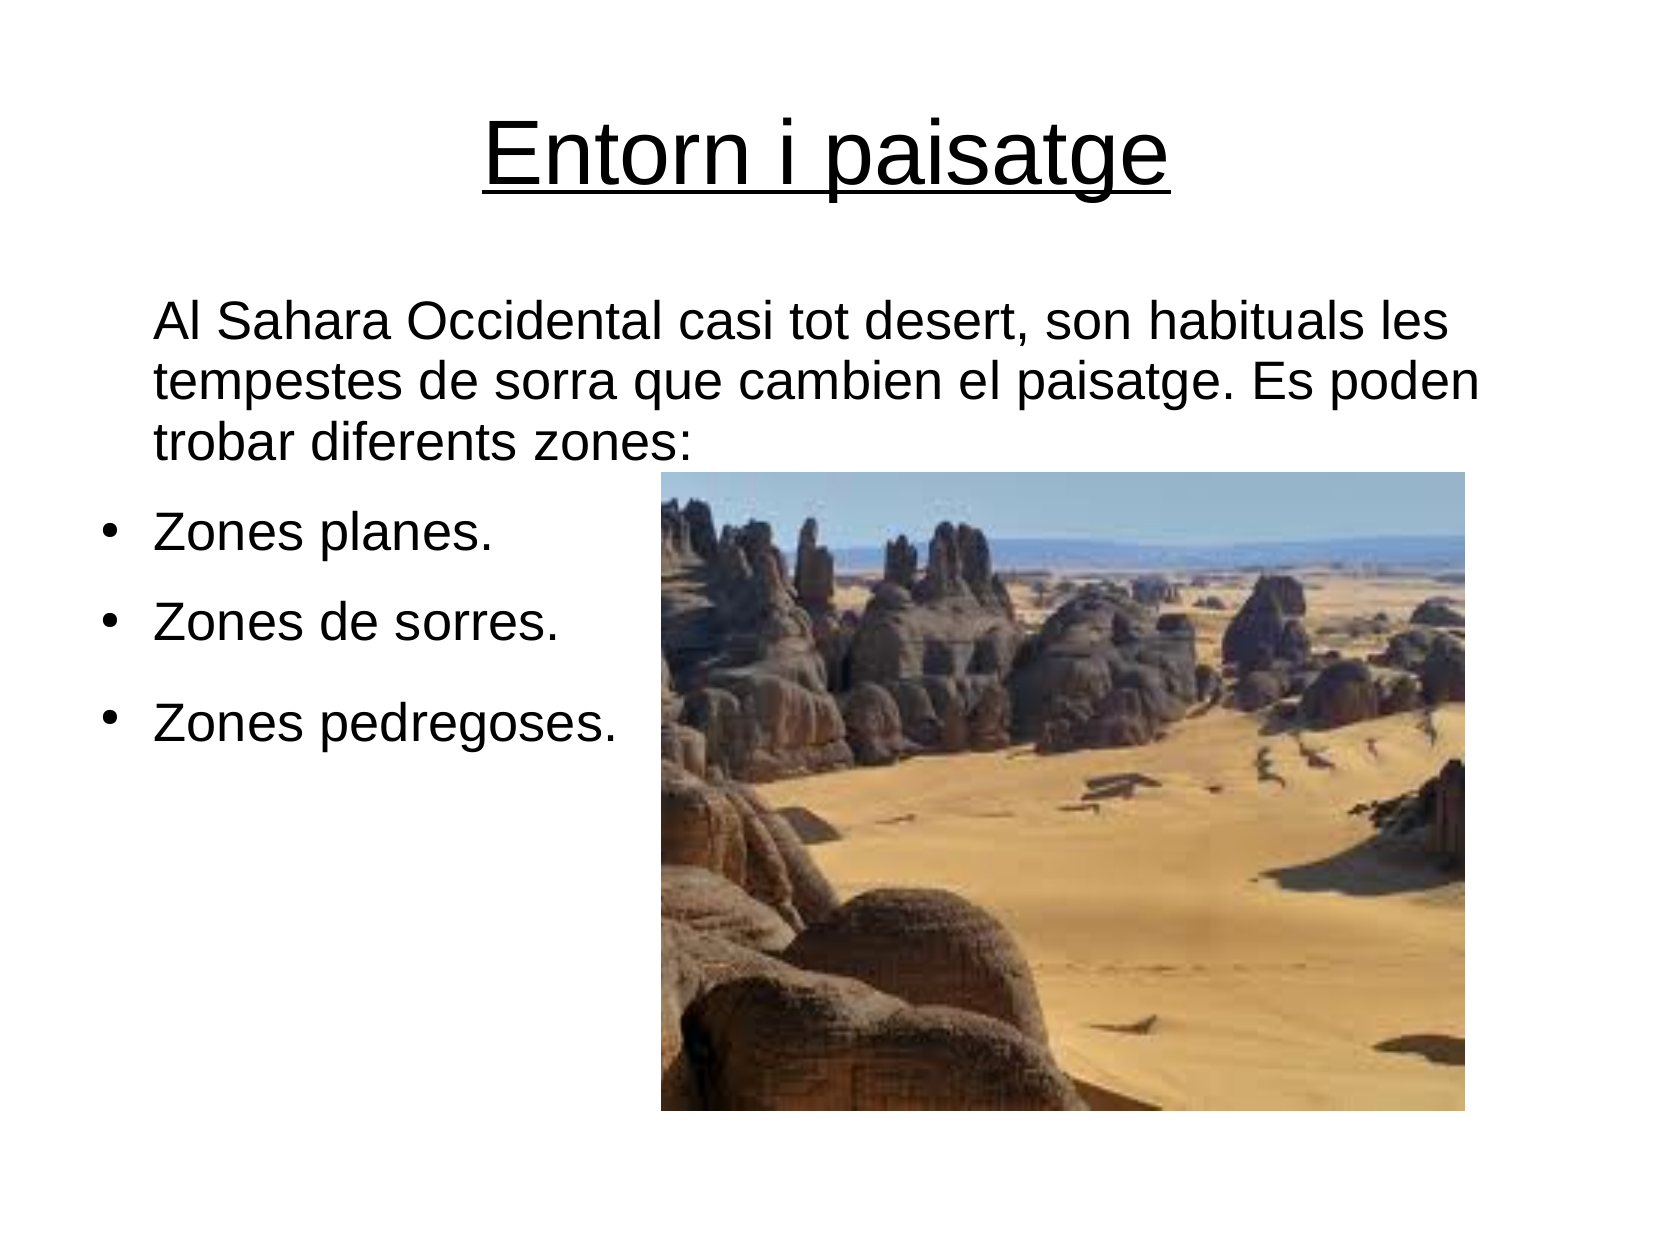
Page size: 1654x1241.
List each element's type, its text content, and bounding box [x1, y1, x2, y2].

title Entorn i paisatge [82, 49, 1571, 257]
picture [661, 472, 1465, 1111]
list Al Sahara Occidental casi tot desert, son habituals les tempestes de sorra que cambien el paisatge. Es poden trobar diferents zones: Zones planes. Zones de sorres. Zones pedregoses. [82, 290, 1538, 1010]
